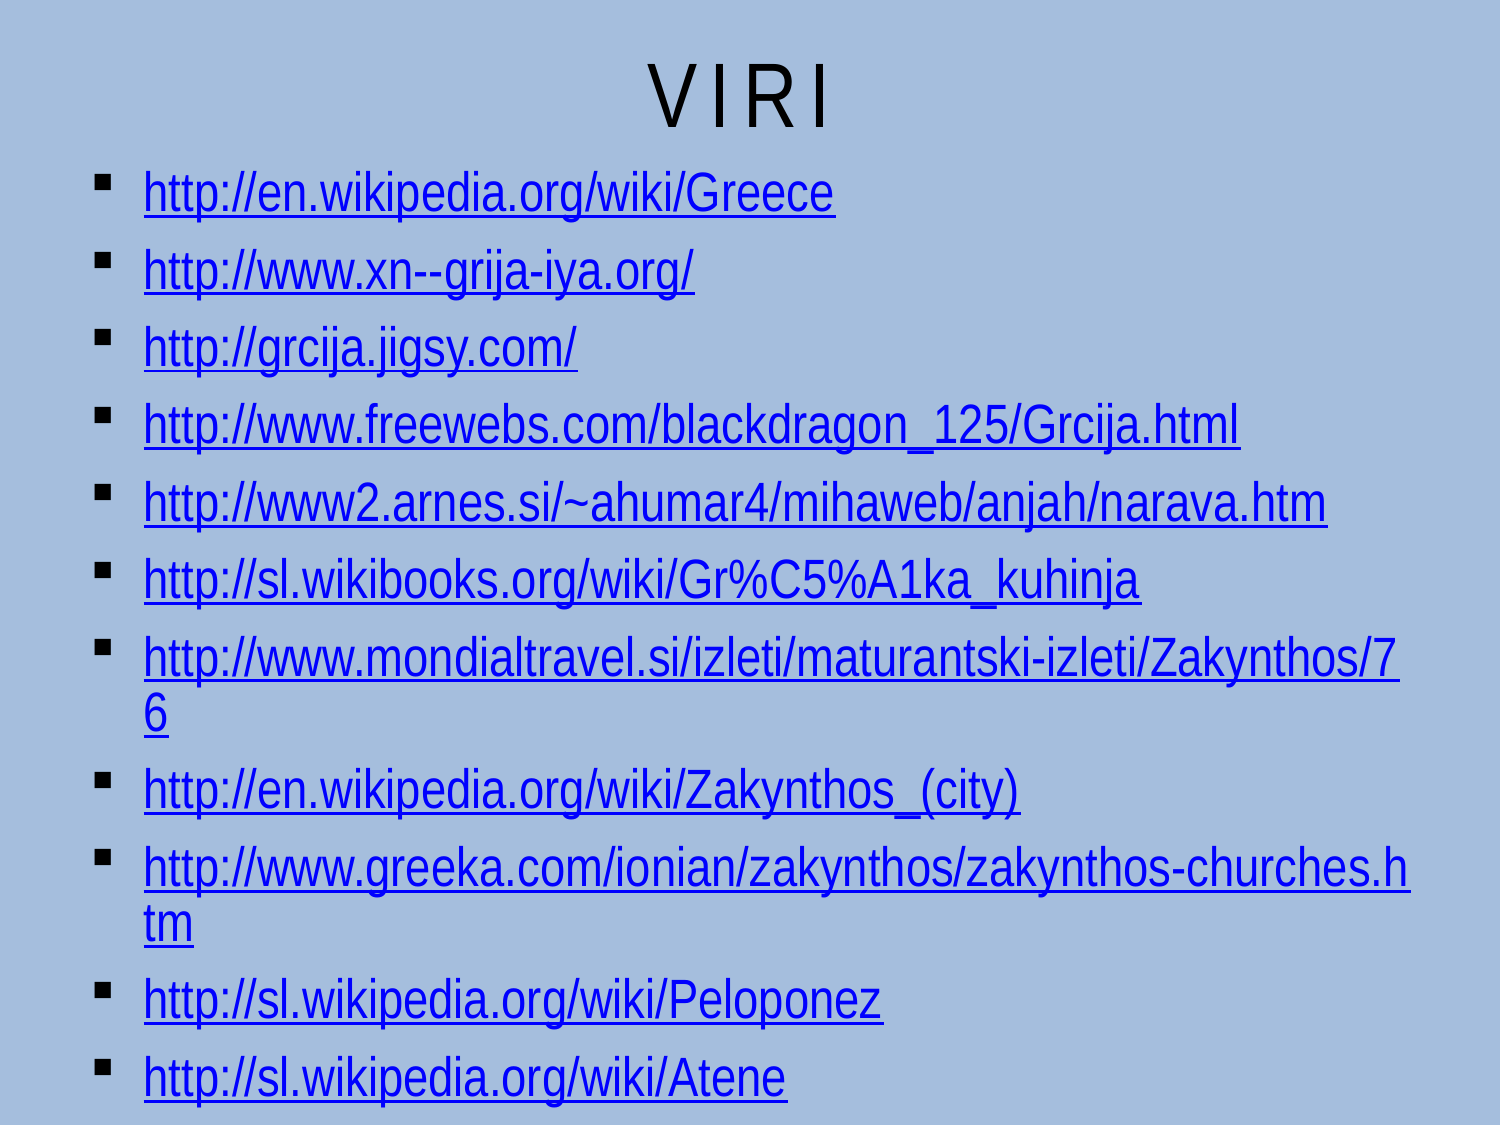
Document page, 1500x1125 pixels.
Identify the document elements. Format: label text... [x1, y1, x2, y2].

title VIRI [76, 19, 1402, 162]
list http://en.wikipedia.org/wiki/Greece http://www.xn--grija-iya.org/ http://grcija.jigsy.com/ http://www.freewebs.com/blackdragon_125/Grcija.html http://www2.arnes.si/~ahumar4/mihaweb/anjah/narava.htm http://sl.wikibooks.org/wiki/Gr%C5%A1ka_kuhinja http://www.mondialtravel.si/izleti/maturantski-izleti/Zakynthos/76 http://en.wikipedia.org/wiki/Zakynthos_(city) http://www.greeka.com/ionian/zakynthos/zakynthos-churches.htm http://sl.wikipedia.org/wiki/Peloponez http://sl.wikipedia.org/wiki/Atene [75, 148, 1425, 1005]
